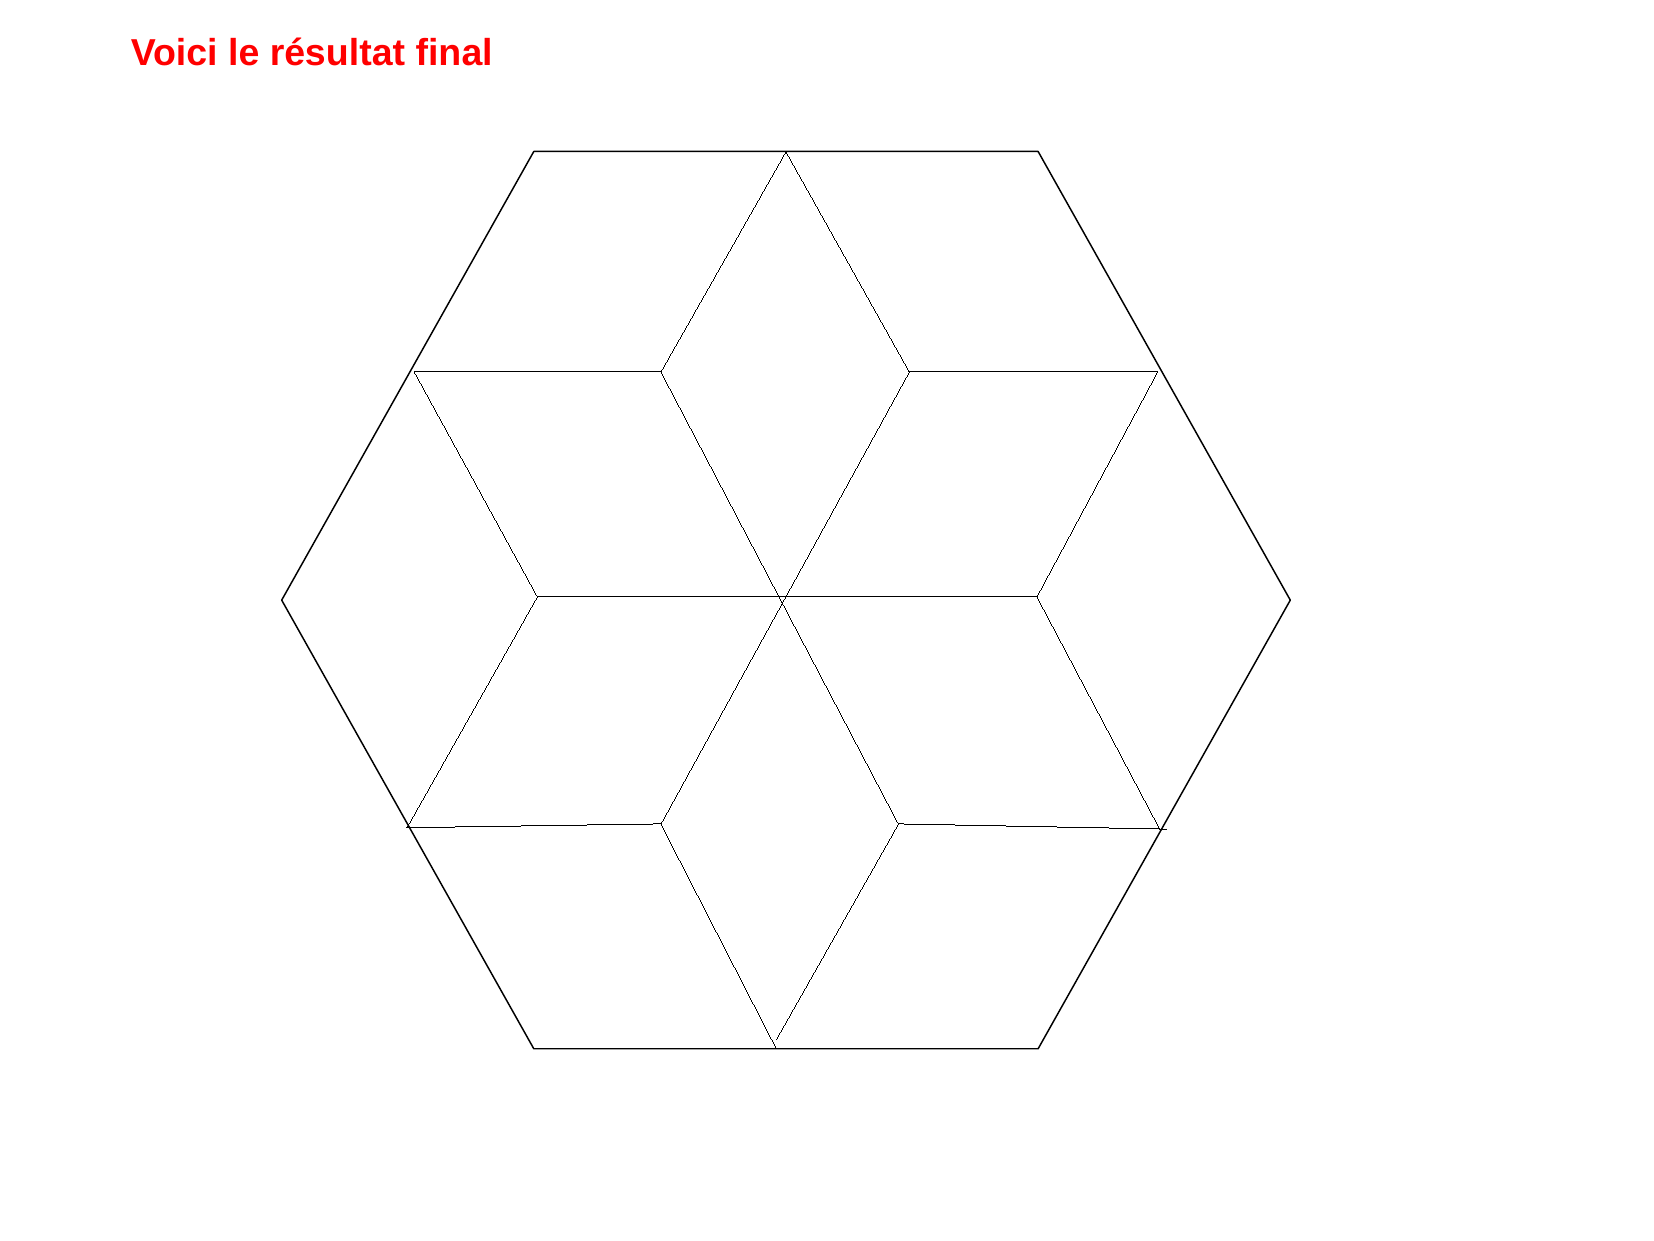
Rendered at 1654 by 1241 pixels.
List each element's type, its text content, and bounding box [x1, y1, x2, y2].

text_box Voici le résultat final [115, 23, 1523, 123]
